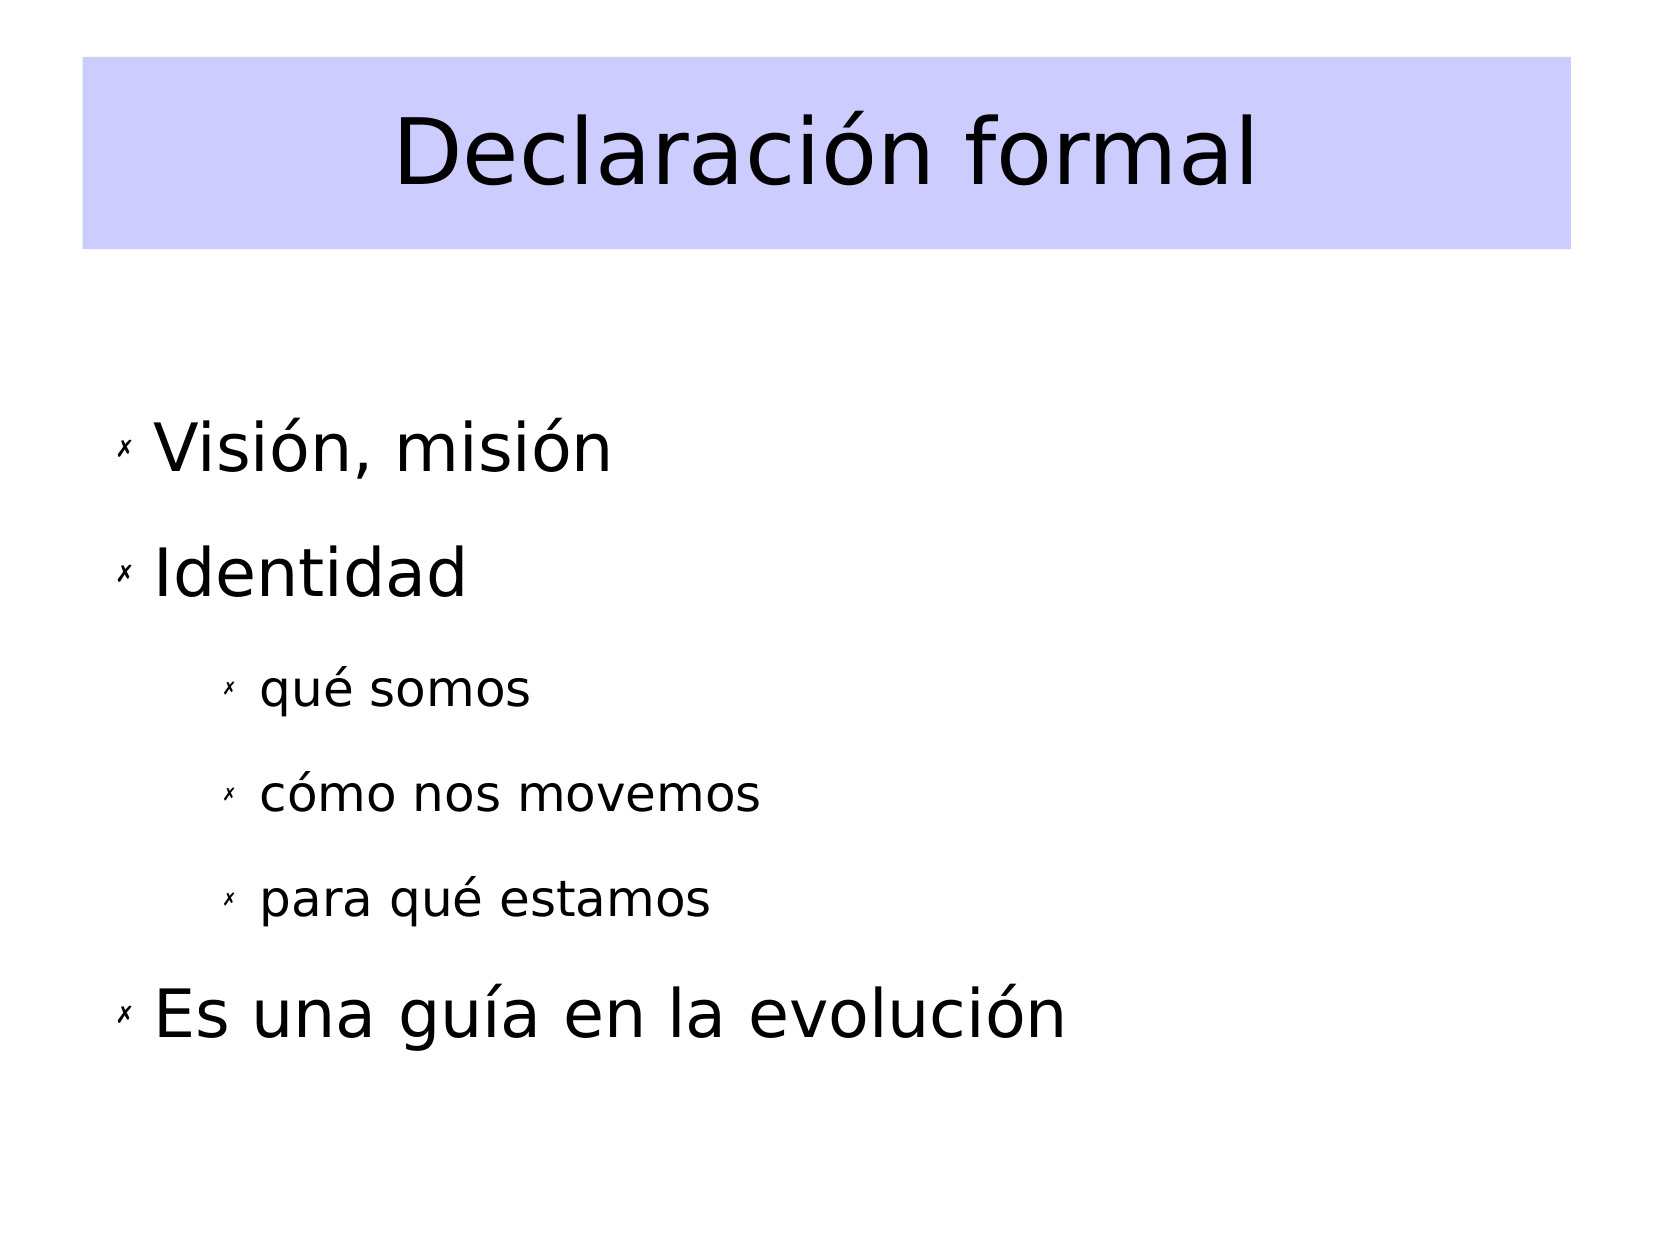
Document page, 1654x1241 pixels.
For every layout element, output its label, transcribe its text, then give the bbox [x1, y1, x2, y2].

title Declaración formal [82, 56, 1571, 250]
subtitle Visión, misión Identidad qué somos cómo nos movemos para qué estamos Es una guía en la evolución [82, 354, 1571, 1109]
